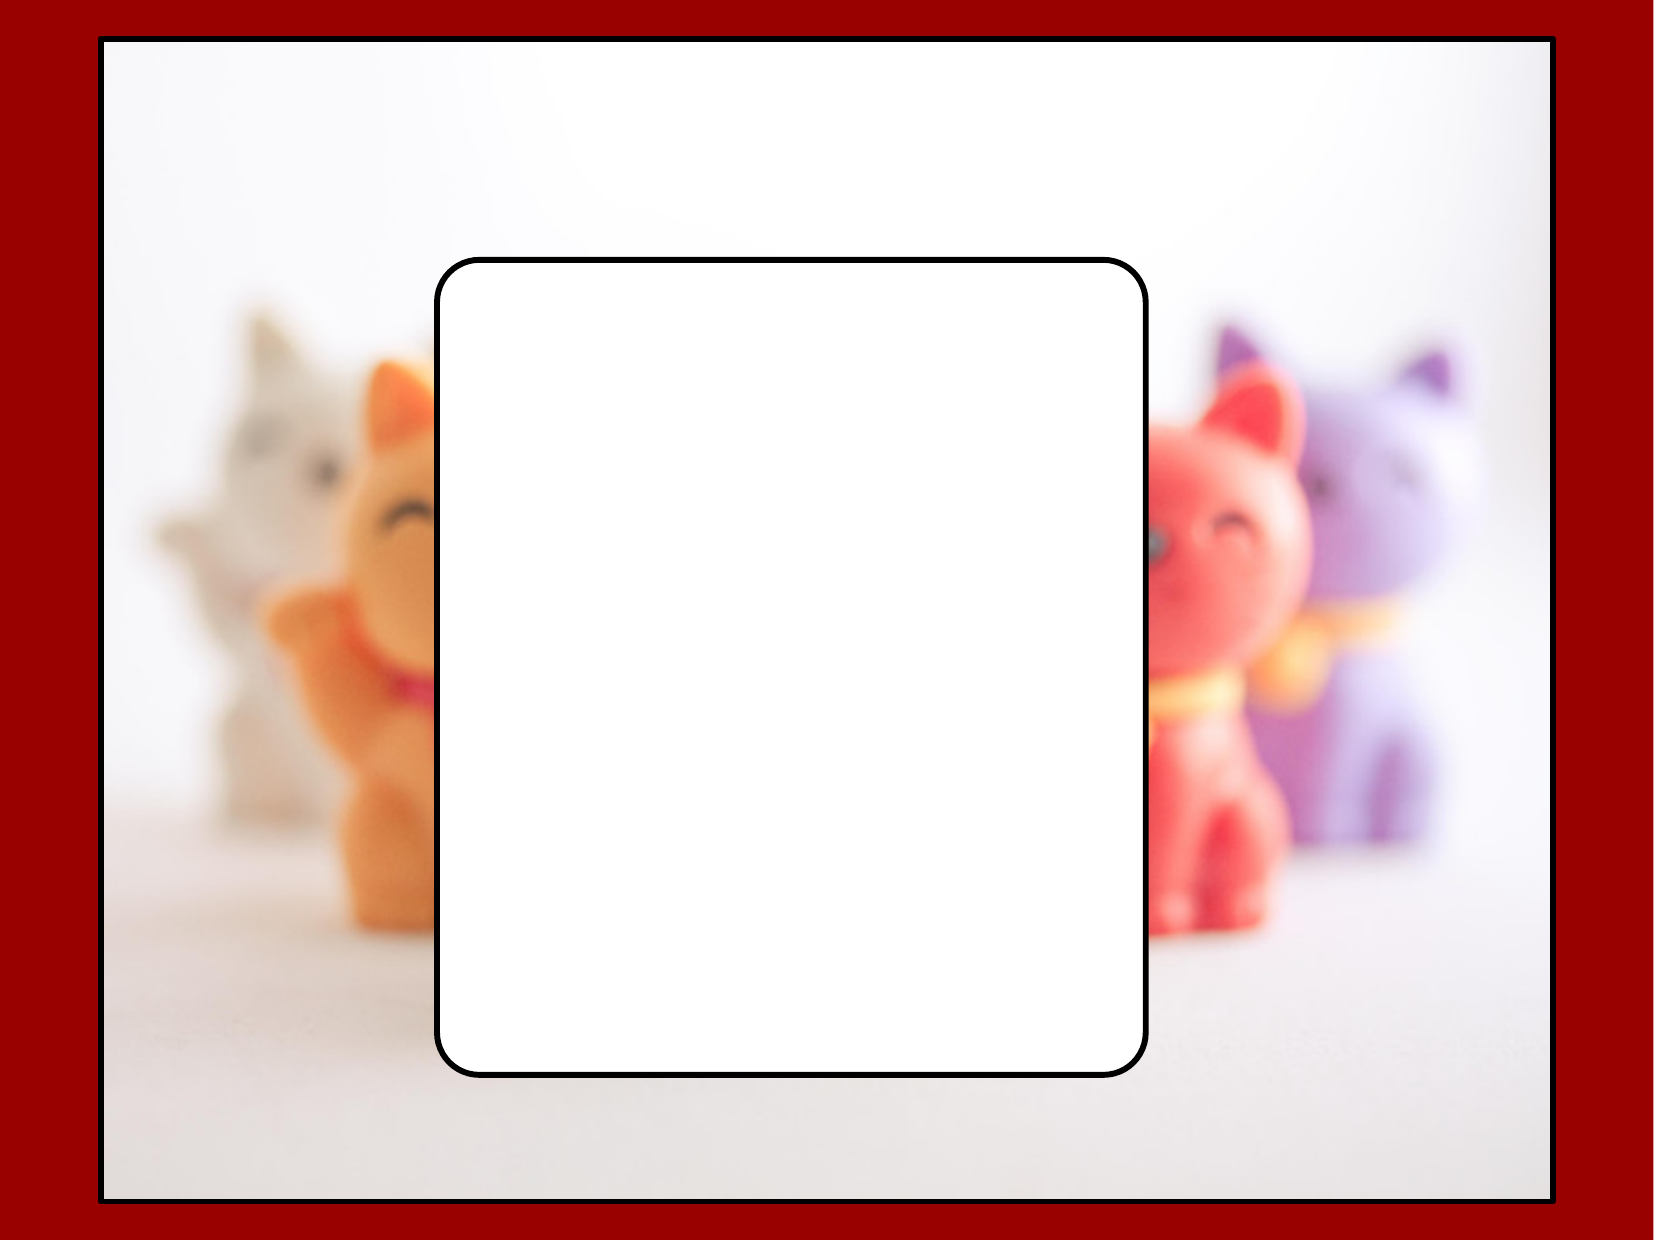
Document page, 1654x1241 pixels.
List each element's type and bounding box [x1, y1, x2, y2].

text_box [437, 259, 1146, 1075]
picture [103, 41, 1550, 1199]
